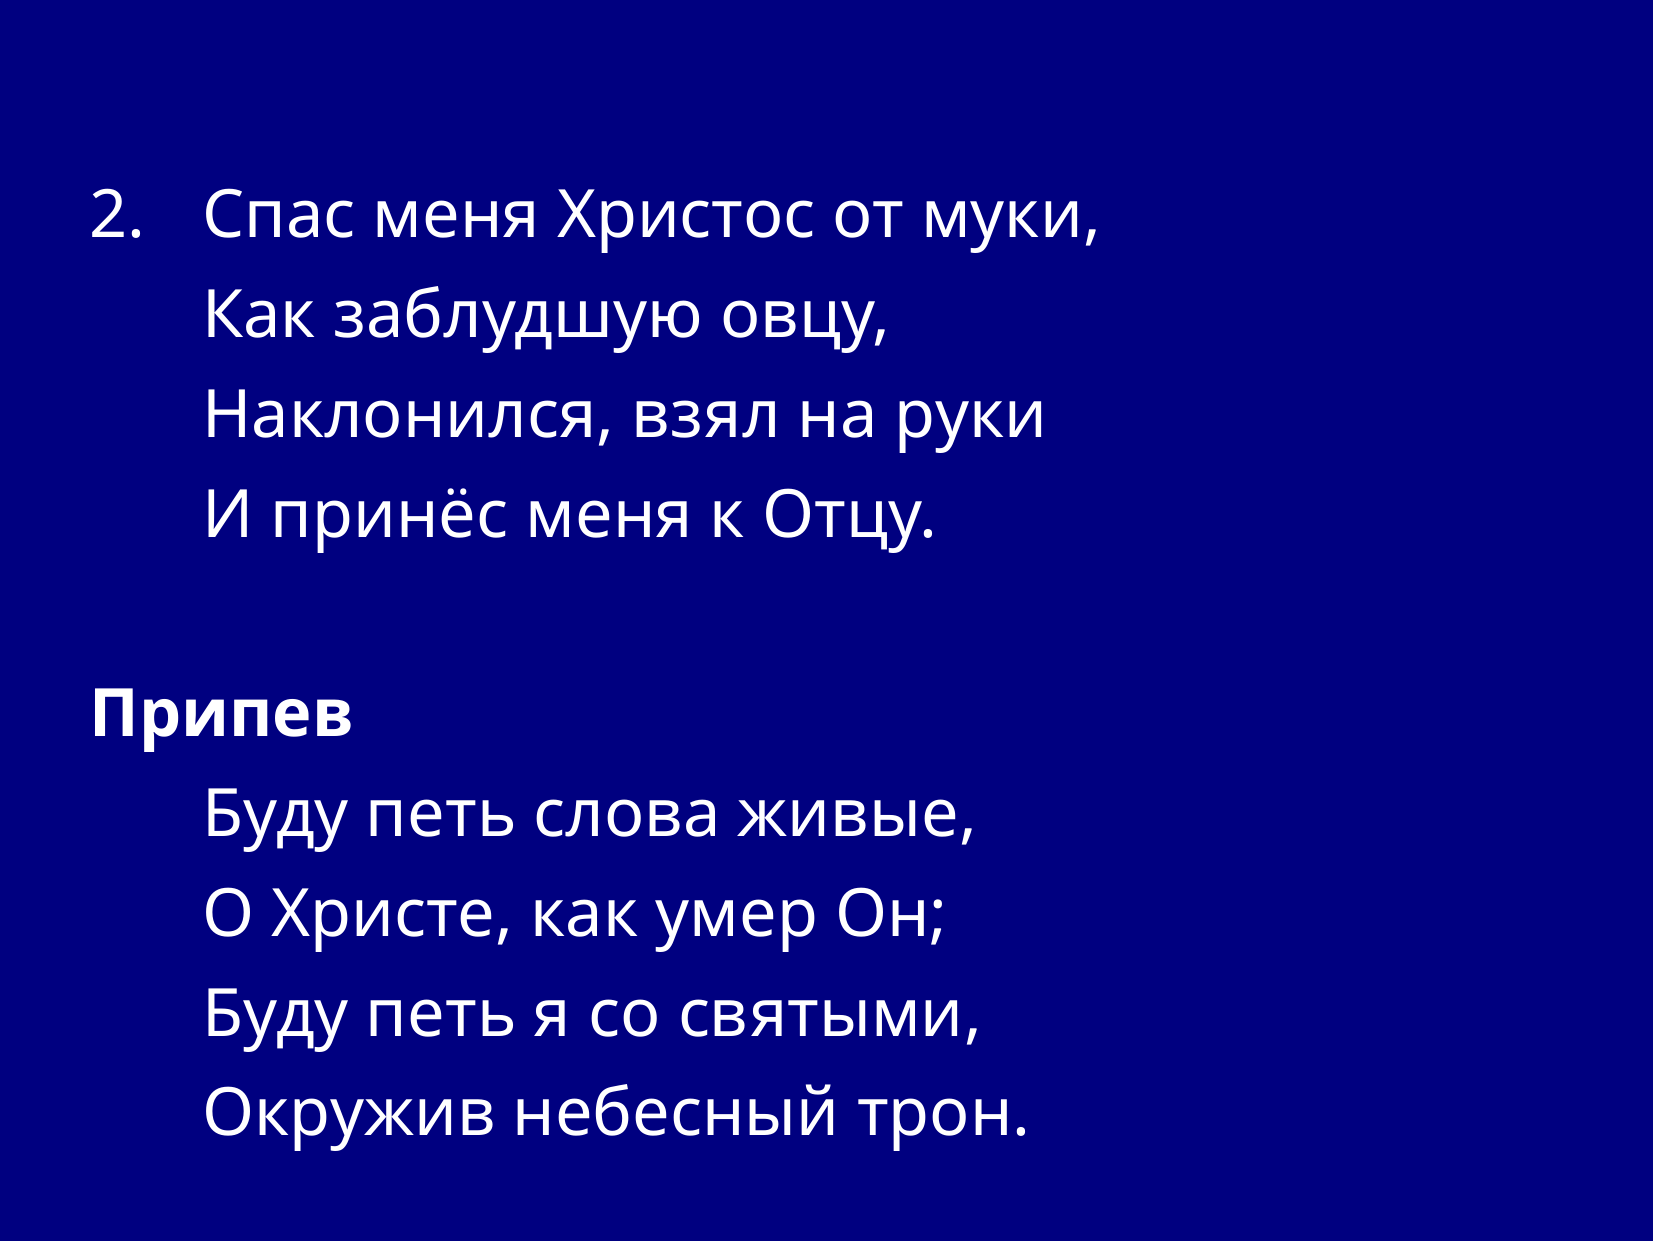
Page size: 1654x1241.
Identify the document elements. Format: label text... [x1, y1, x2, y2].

text_box 2. Спас меня Христос от муки, Как заблудшую овцу, Наклонился, взял на руки И принёс меня к Отцу. Припев Буду петь слова живые, О Христе, как умер Он; Буду петь я со святыми, Окружив небесный трон. [75, 150, 1576, 1163]
